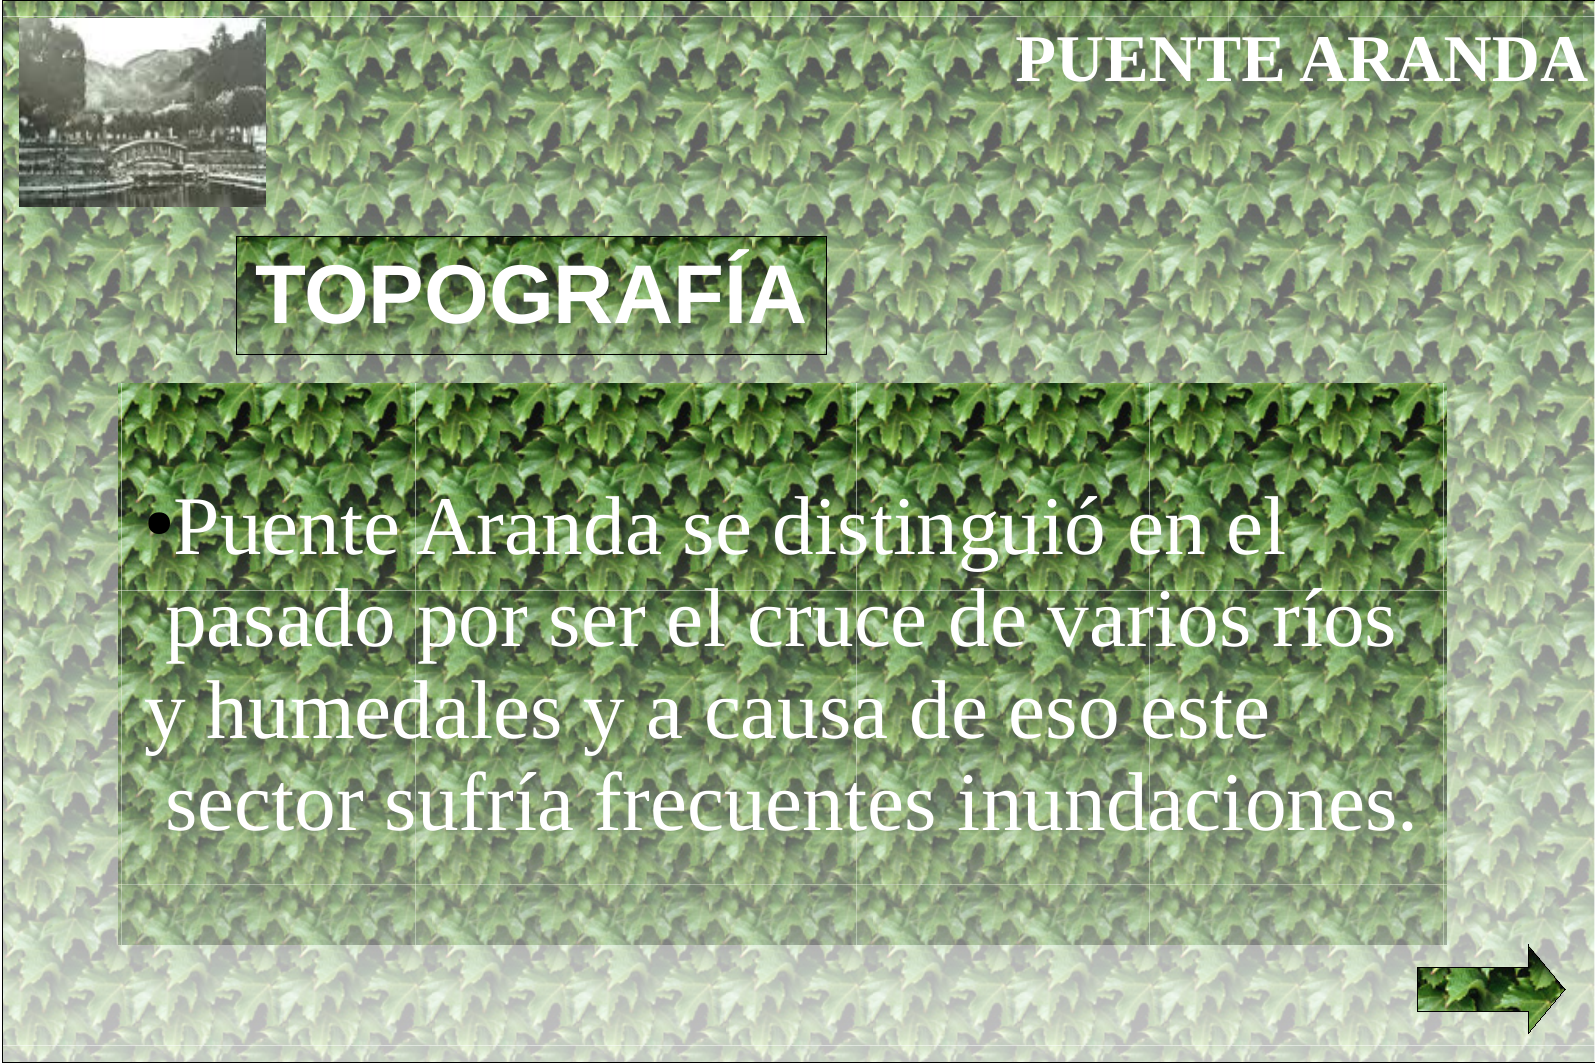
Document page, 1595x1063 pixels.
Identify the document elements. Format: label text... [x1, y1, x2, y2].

text_box Puente Aranda se distinguió en el pasado por ser el cruce de varios ríos y humedales y a causa de eso este sector sufría frecuentes inundaciones. [118, 383, 1447, 945]
text_box TOPOGRAFÍA [236, 236, 827, 355]
text_box [1417, 944, 1566, 1034]
picture [19, 18, 266, 207]
text_box PUENTE ARANDA [1021, 0, 1583, 119]
